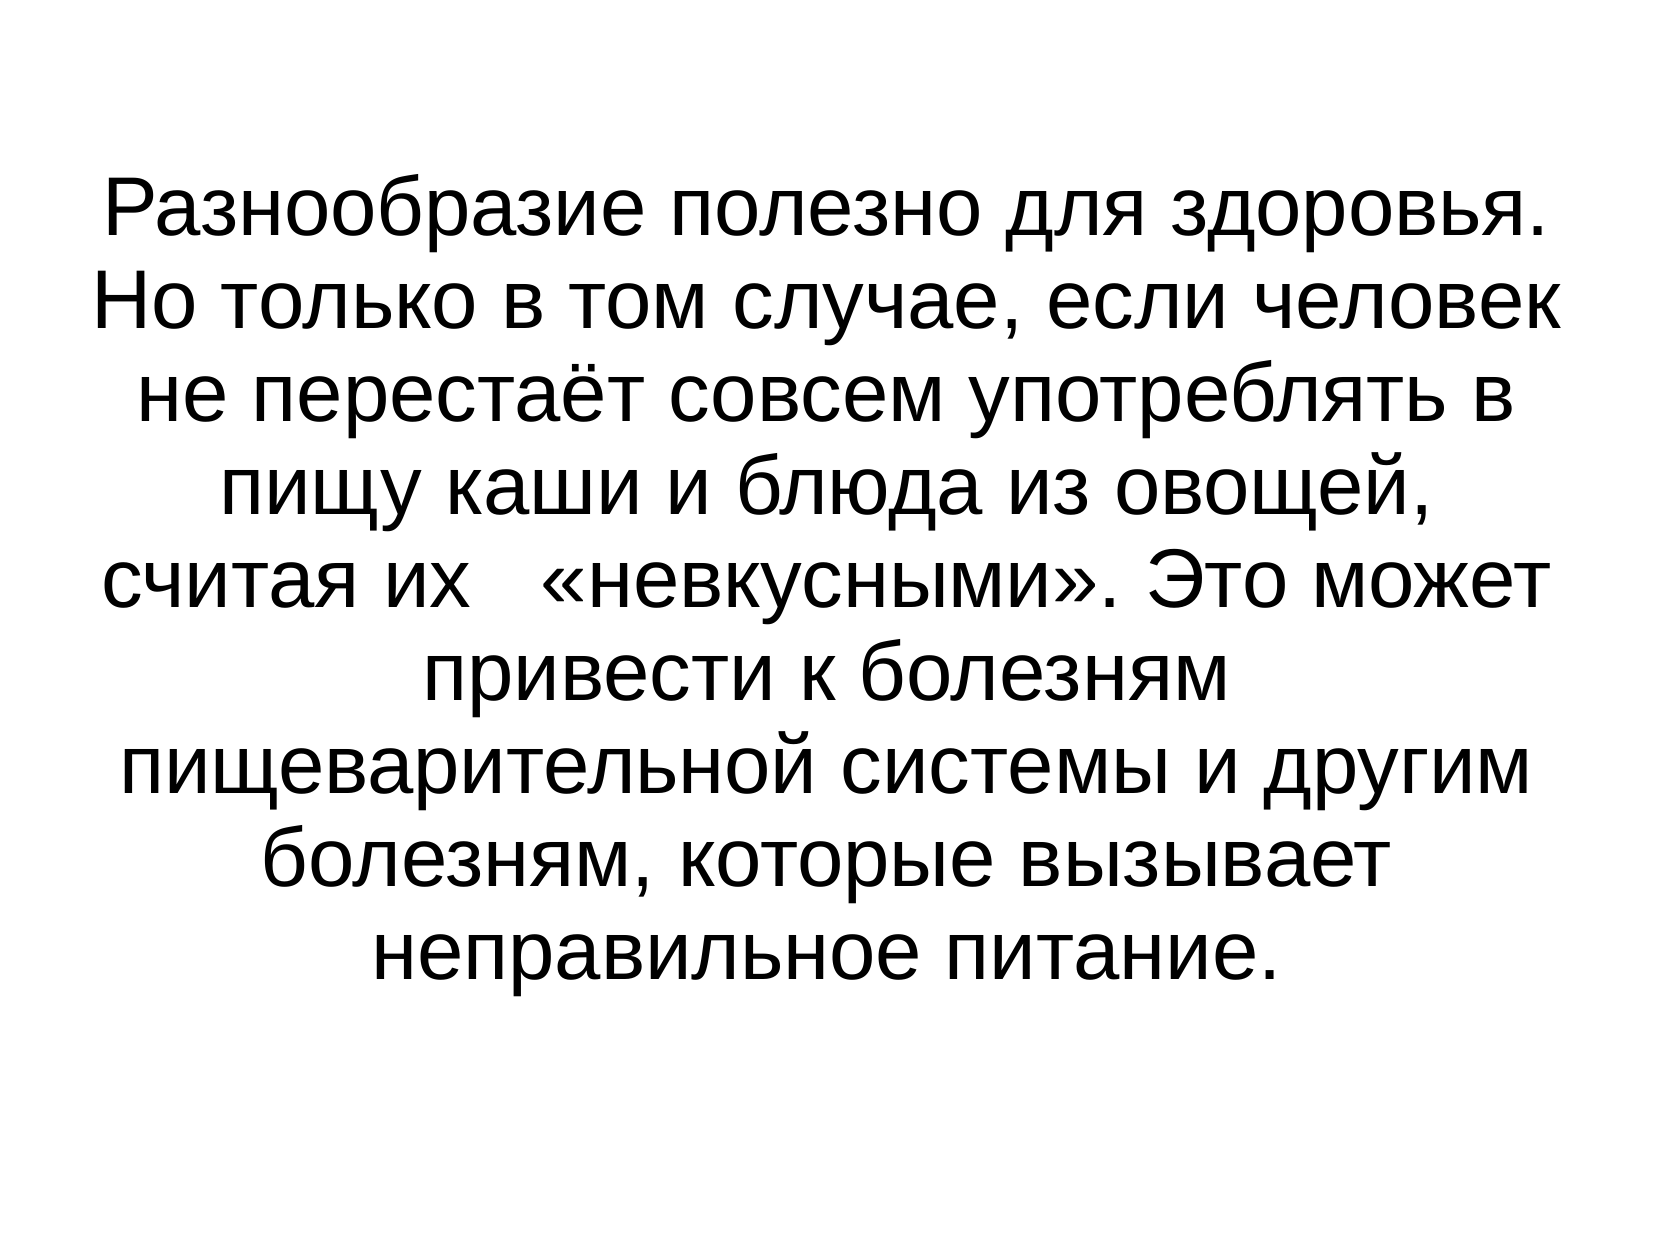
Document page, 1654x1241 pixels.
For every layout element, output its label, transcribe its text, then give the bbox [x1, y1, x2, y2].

subtitle Разнообразие полезно для здоровья. Но только в том случае, если человек не перестаёт совсем употреблять в пищу каши и блюда из овощей, считая их «невкусными». Это может привести к болезням пищеварительной системы и другим болезням, которые вызывает неправильное питание. [82, 49, 1571, 1109]
